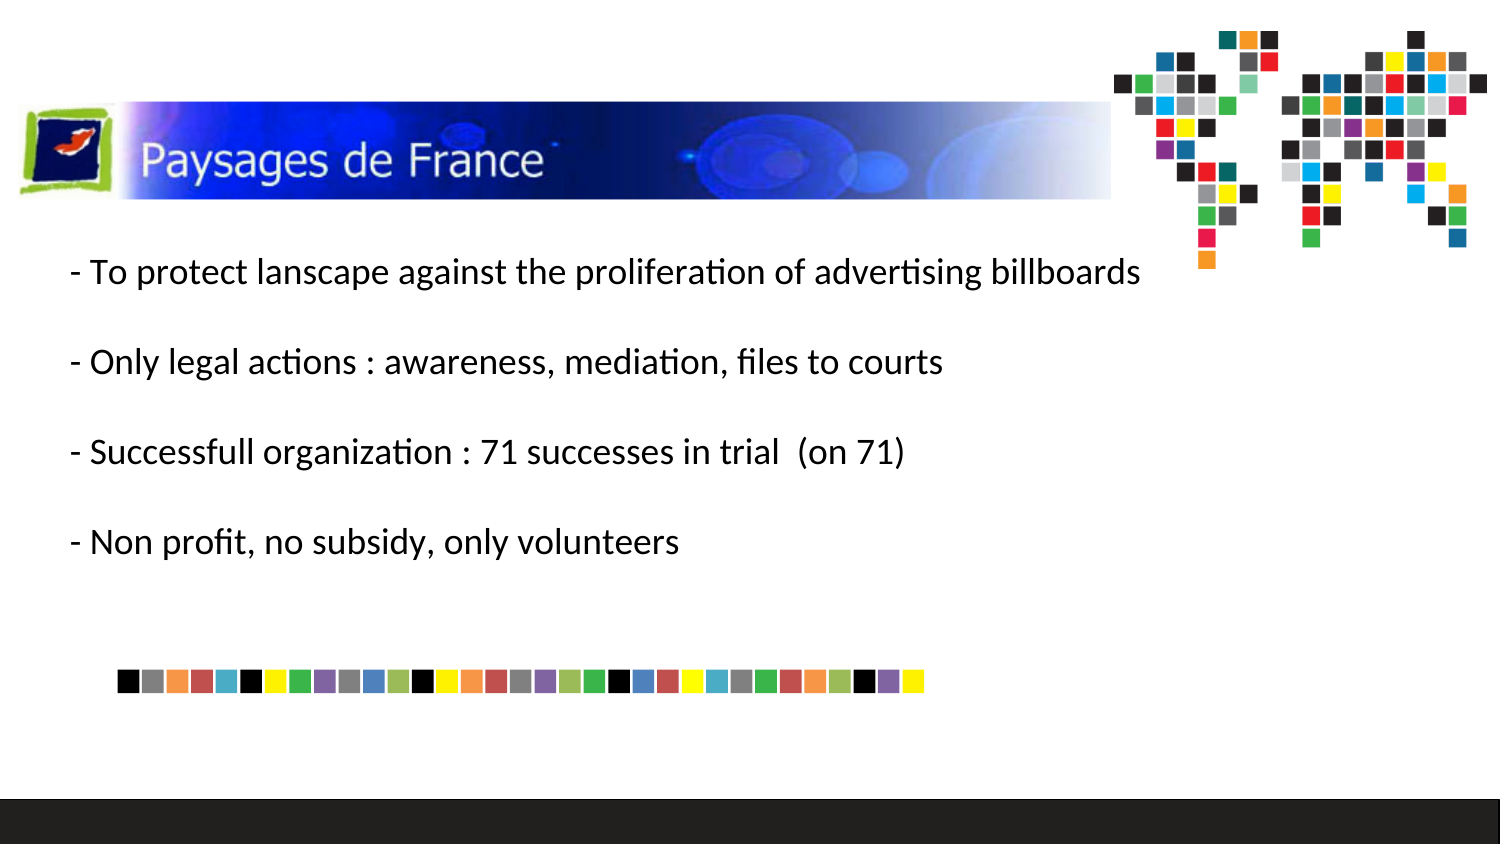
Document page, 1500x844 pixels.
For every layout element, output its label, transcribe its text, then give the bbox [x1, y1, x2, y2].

picture [18, 93, 1111, 210]
picture [1114, 31, 1487, 269]
text_box - To protect lanscape against the proliferation of advertising billboards - Only legal actions : awareness, mediation, files to courts - Successfull organization : 71 successes in trial (on 71) - Non profit, no subsidy, only volunteers [69, 270, 1290, 674]
